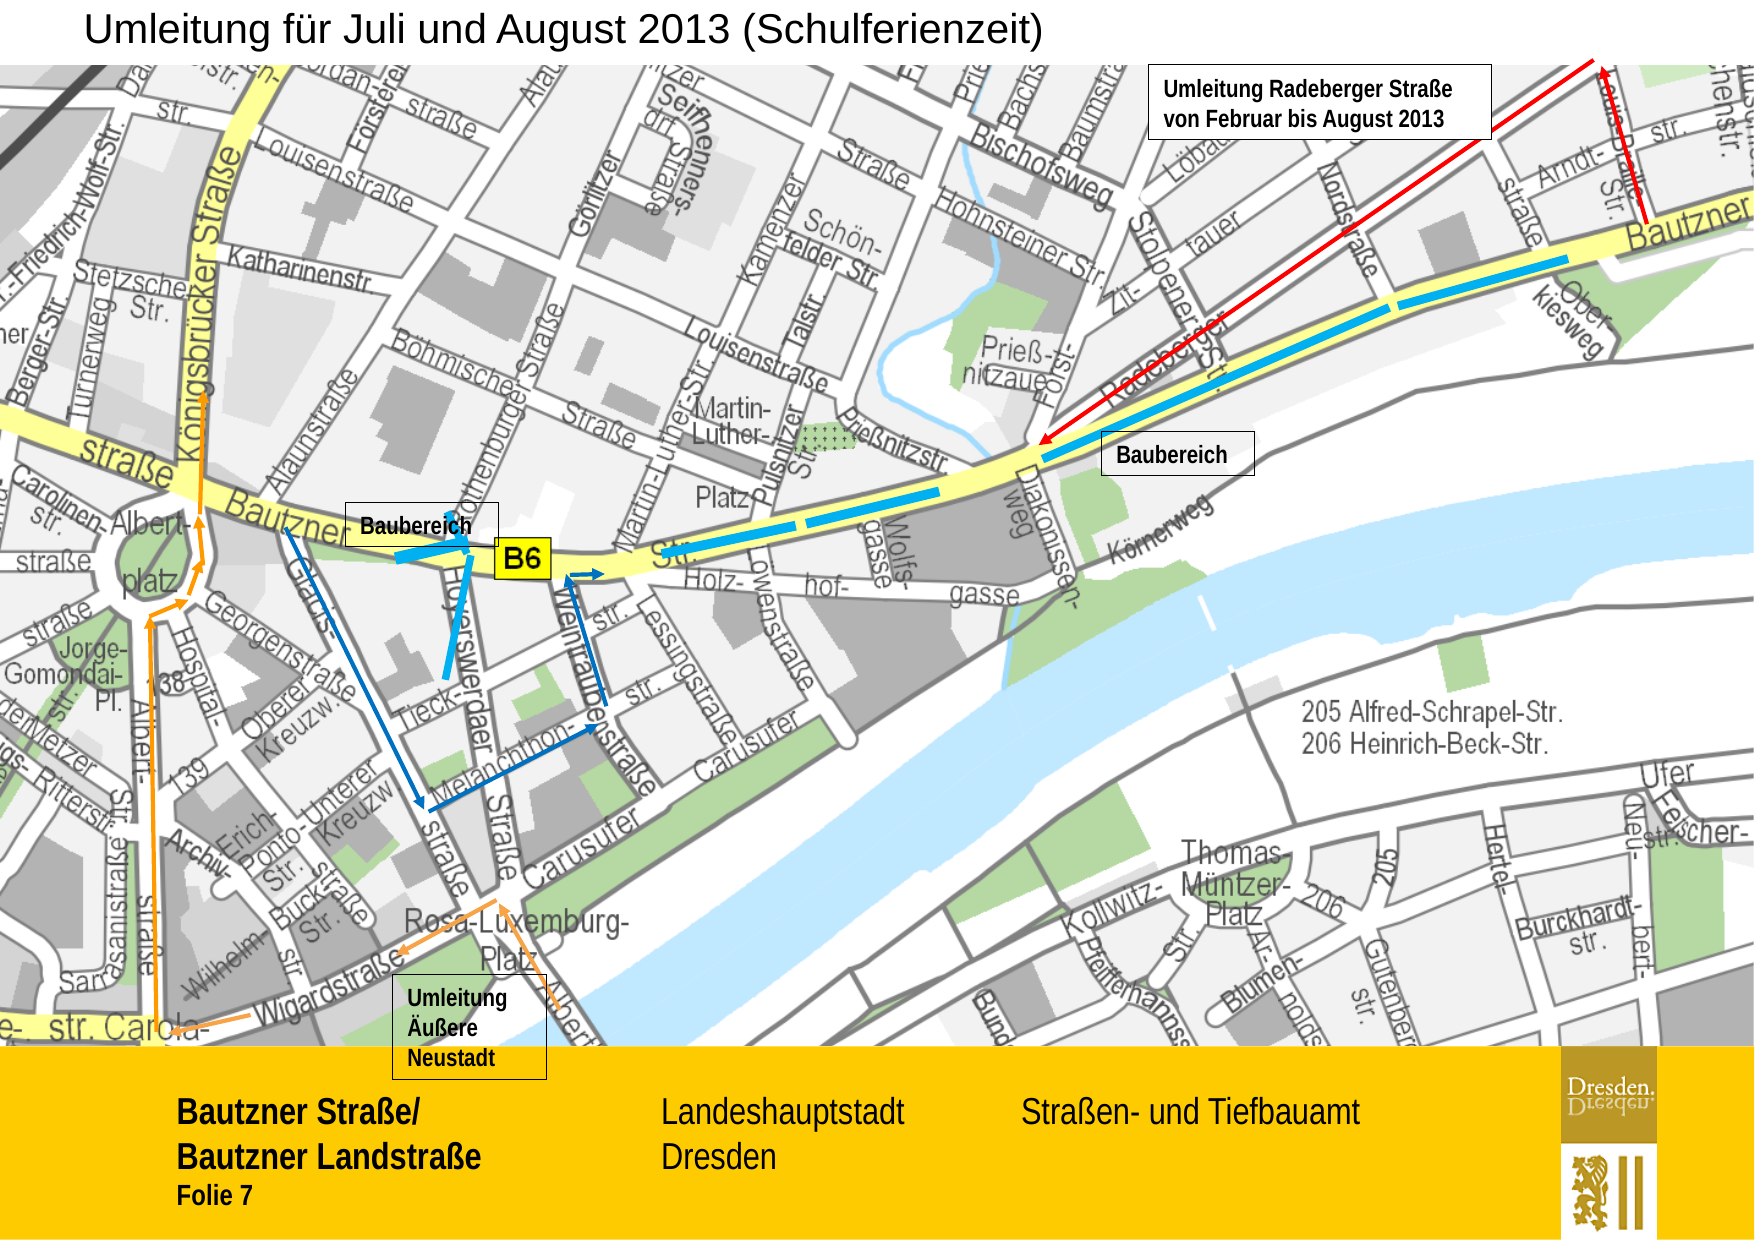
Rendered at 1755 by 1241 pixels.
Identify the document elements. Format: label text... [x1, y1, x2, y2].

text_box [285, 527, 425, 810]
text_box [395, 900, 497, 955]
text_box [1492, 59, 1594, 131]
text_box [393, 547, 475, 681]
text_box Umleitung Äußere Neustadt [392, 974, 547, 1080]
text_box Umleitung Radeberger Straße von Februar bis August 2013 [1148, 64, 1492, 140]
text_box [566, 573, 607, 707]
text_box [547, 987, 560, 1010]
text_box Baubereich [345, 502, 499, 547]
text_box [1396, 254, 1570, 311]
text_box [804, 486, 941, 529]
text_box [1040, 303, 1392, 464]
text_box [168, 1014, 251, 1034]
text_box [188, 515, 204, 596]
text_box Baubereich [1101, 431, 1255, 476]
picture [0, 65, 1754, 1241]
text_box [428, 724, 599, 812]
text_box [1601, 65, 1647, 225]
text_box [149, 599, 189, 1032]
text_box [1038, 140, 1479, 446]
text_box Umleitung für Juli und August 2013 (Schulferienzeit) [61, 0, 1066, 60]
picture [1492, 65, 1584, 129]
text_box [499, 903, 540, 974]
text_box [200, 390, 204, 515]
text_box [660, 520, 797, 559]
